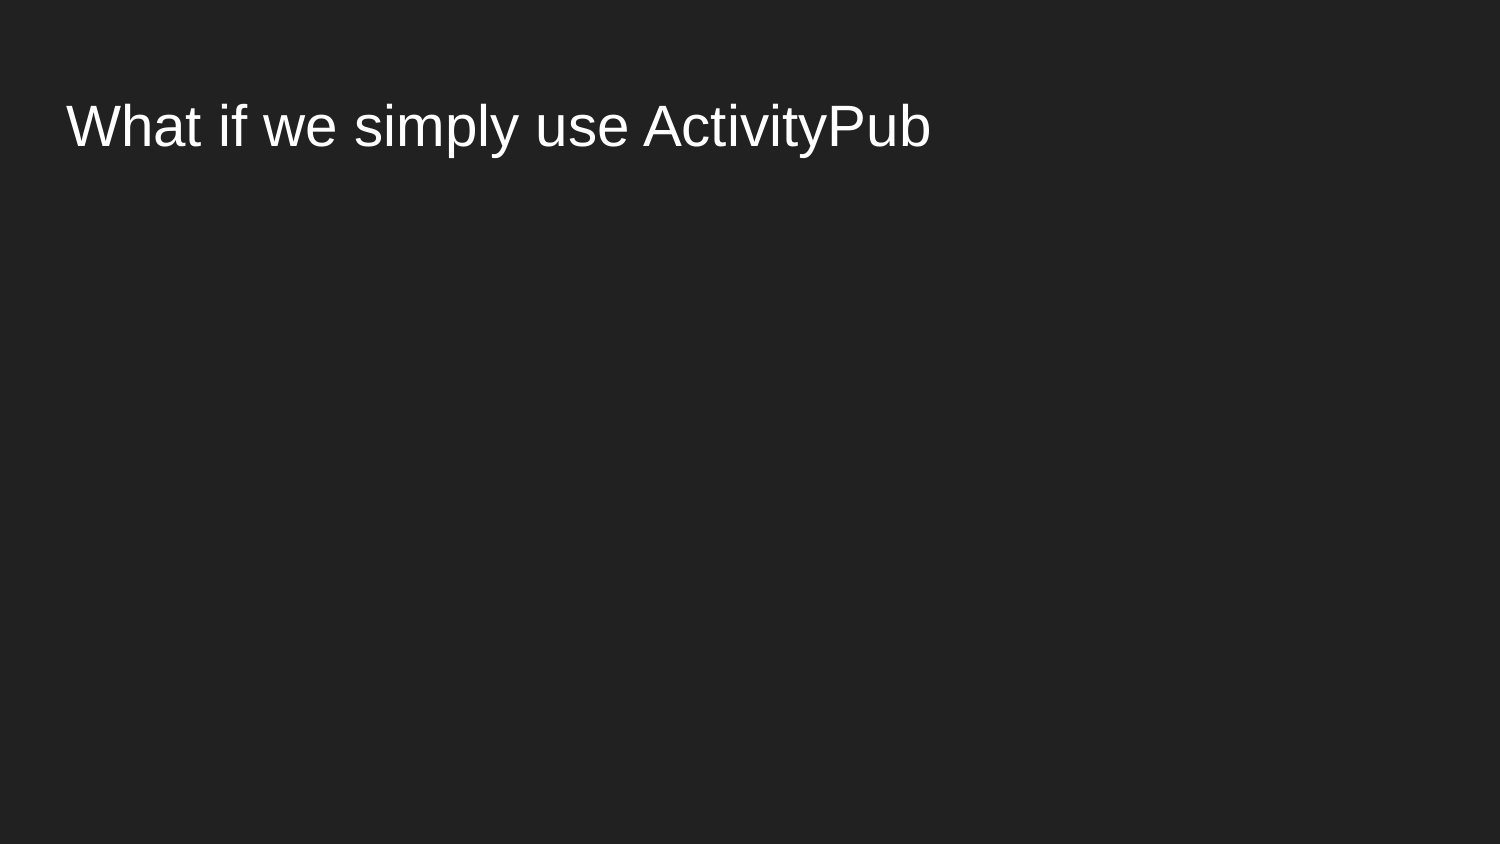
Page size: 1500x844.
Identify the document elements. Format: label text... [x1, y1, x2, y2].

title What if we simply use ActivityPub [51, 72, 1449, 167]
